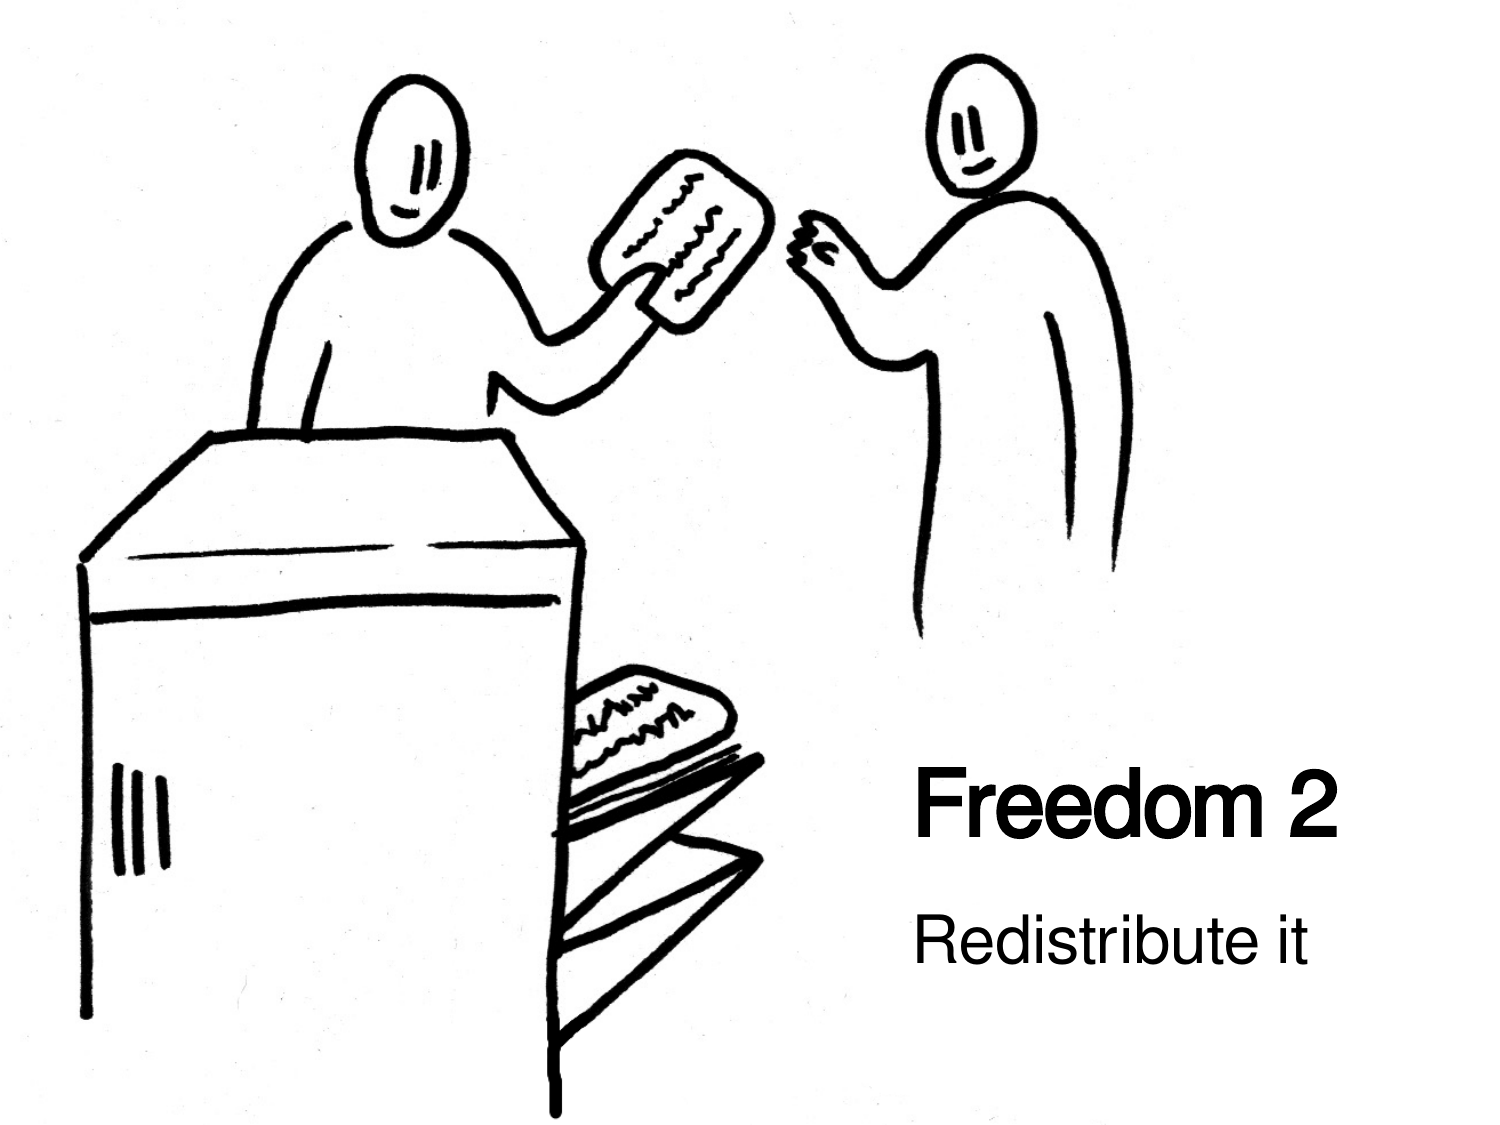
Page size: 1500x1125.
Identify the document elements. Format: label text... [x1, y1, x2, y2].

text_box Freedom 2 Redistribute it [897, 744, 1500, 1125]
picture [0, 0, 1195, 1125]
